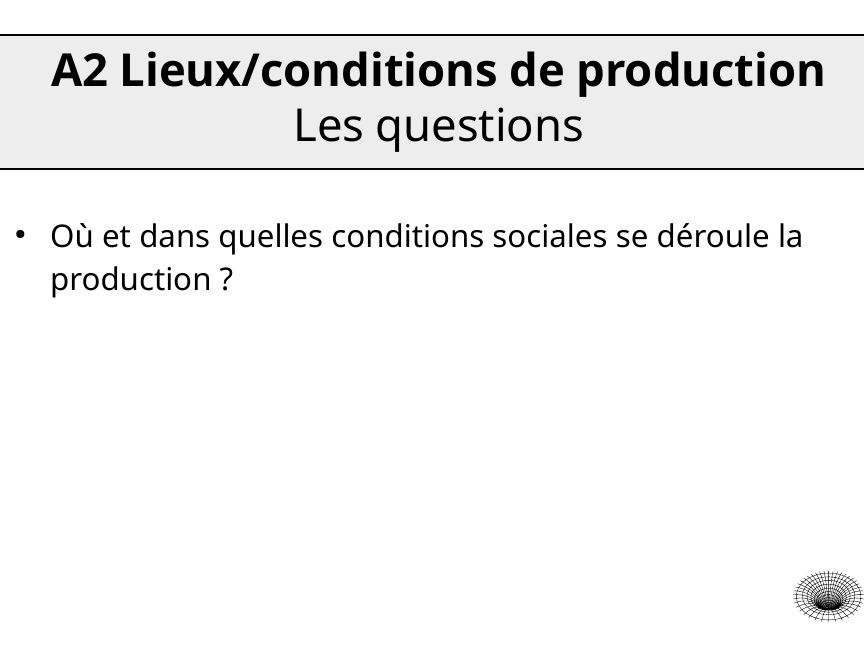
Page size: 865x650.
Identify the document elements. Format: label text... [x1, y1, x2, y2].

text_box [0, 161, 864, 169]
text_box Où et dans quelles conditions sociales se déroule la production ? [0, 206, 857, 639]
title A2 Lieux/conditions de production Les questions [0, 34, 864, 161]
